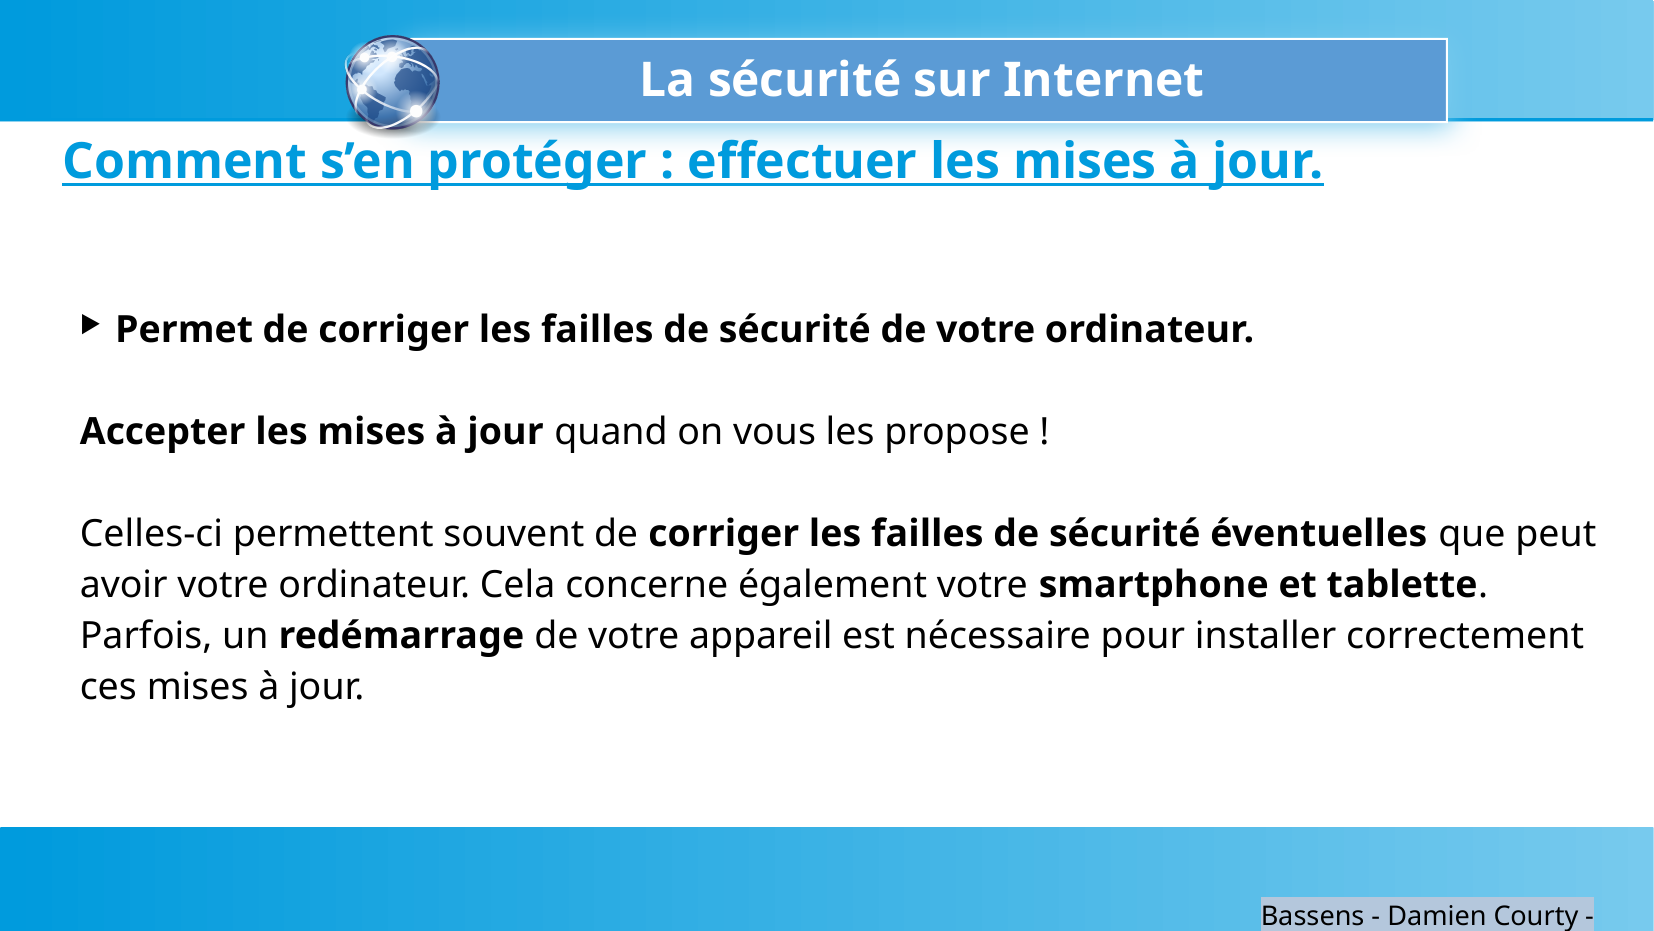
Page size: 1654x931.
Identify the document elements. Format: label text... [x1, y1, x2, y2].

text_box Comment s’en protéger : effectuer les mises à jour. [47, 118, 1370, 234]
picture [341, 35, 443, 140]
text_box Permet de corriger les failles de sécurité de votre ordinateur. Accepter les mises à jour quand on vous les propose ! Celles-ci permettent souvent de corriger les failles de sécurité éventuelles que peut avoir votre ordinateur. Cela concerne également votre smartphone et tablette. Parfois, un redémarrage de votre appareil est nécessaire pour installer correctement ces mises à jour. [64, 295, 1630, 663]
text_box Bassens - Damien Courty - 2024 [1246, 889, 1654, 931]
text_box La sécurité sur Internet [443, 38, 1447, 123]
